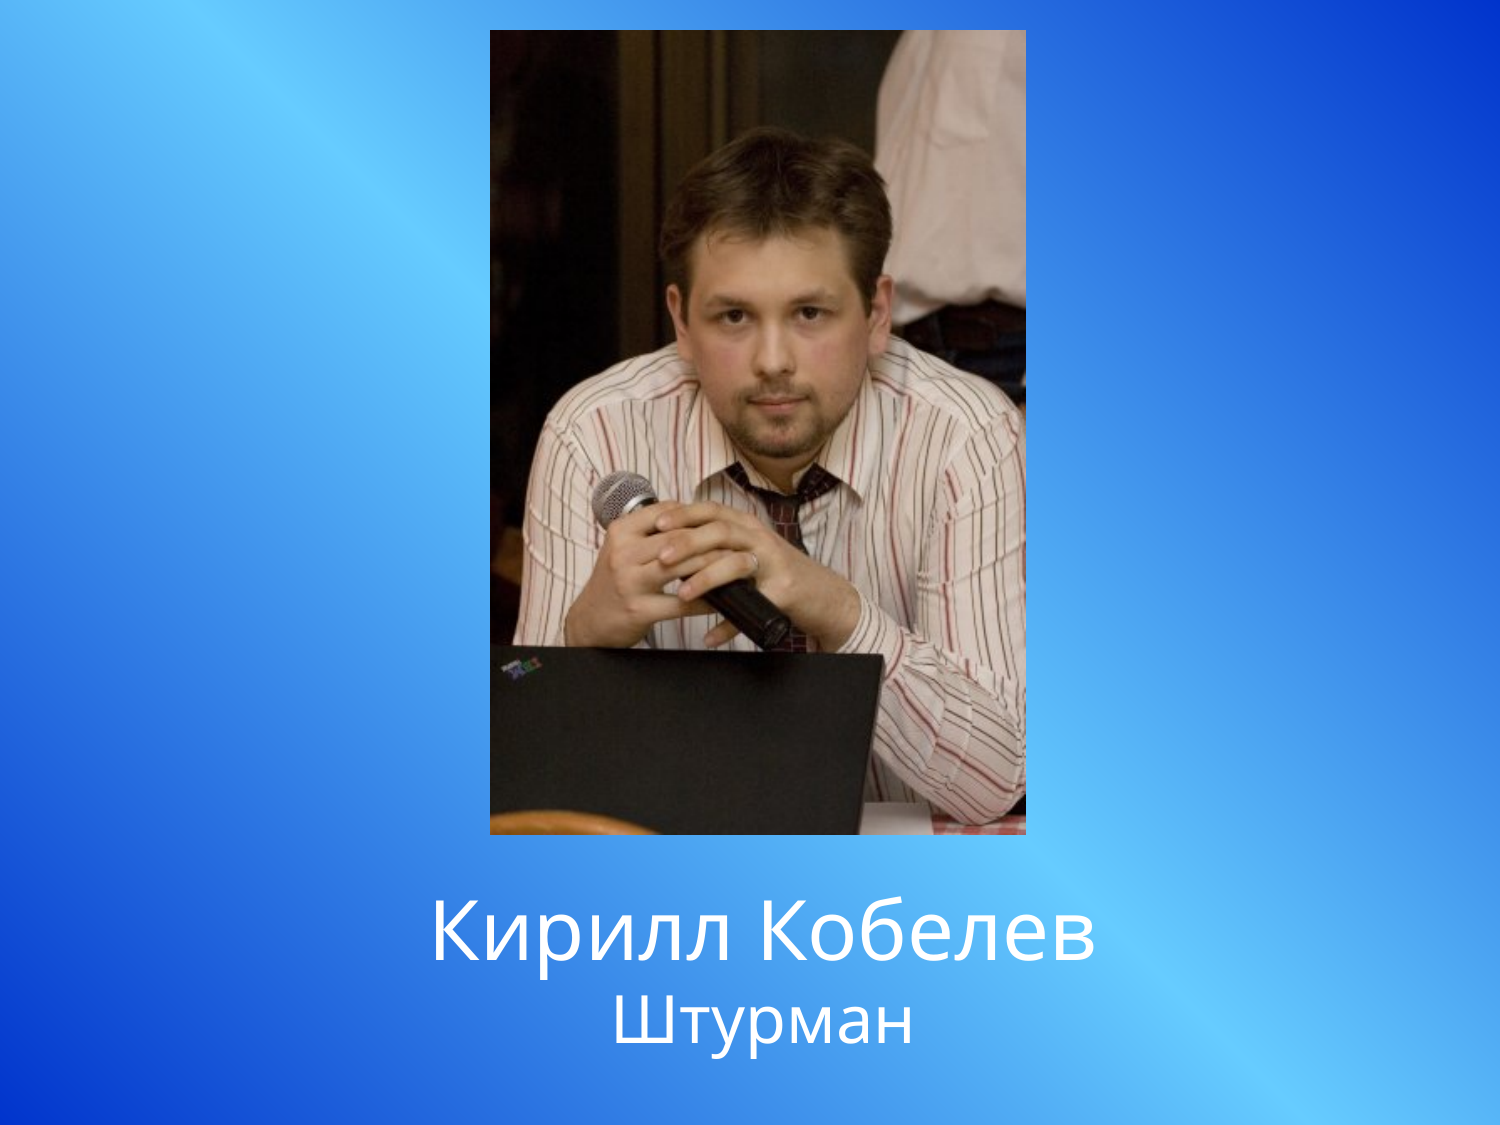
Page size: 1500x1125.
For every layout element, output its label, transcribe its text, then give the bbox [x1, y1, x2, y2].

picture [490, 30, 1026, 835]
text_box Кирилл Кобелев Штурман [414, 869, 1113, 1065]
